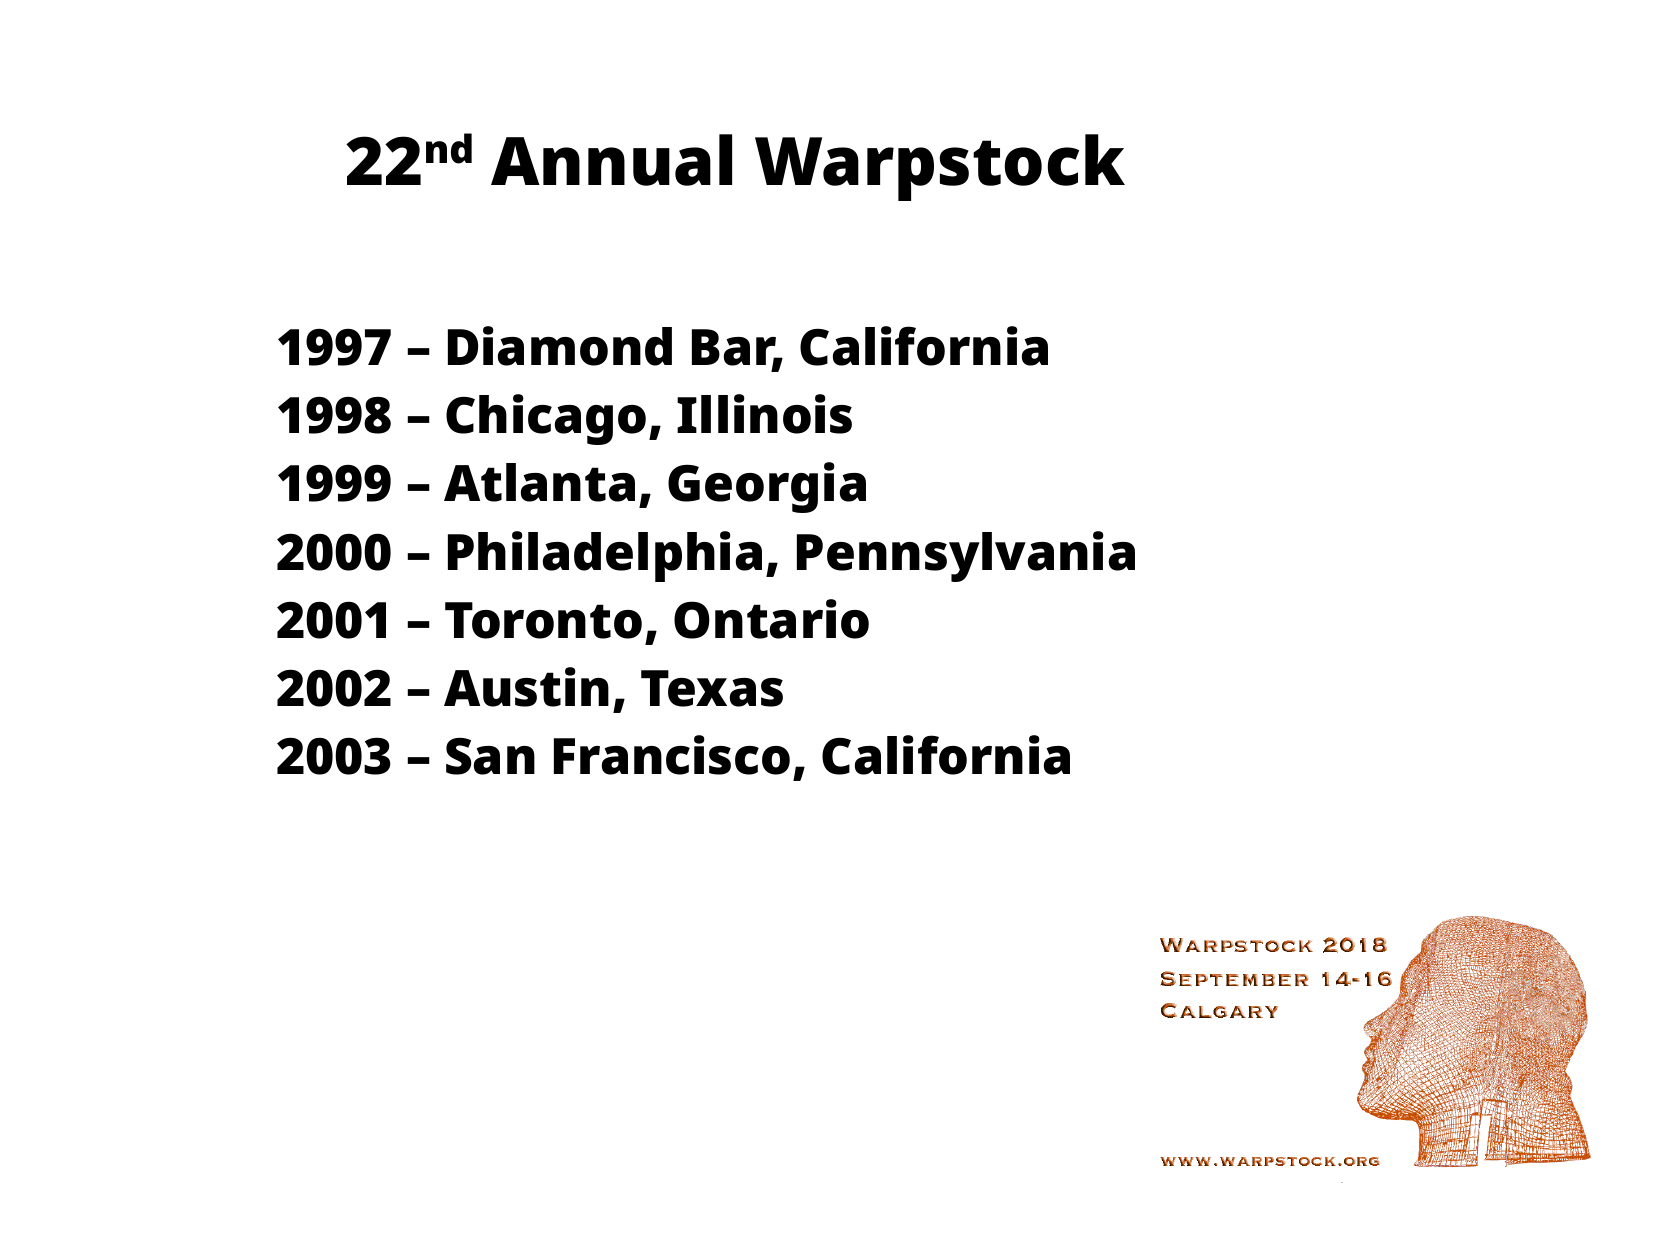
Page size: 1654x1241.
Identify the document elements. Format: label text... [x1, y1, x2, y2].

text_box 1997 – Diamond Bar, California 1998 – Chicago, Illinois 1999 – Atlanta, Georgia 2000 – Philadelphia, Pennsylvania 2001 – Toronto, Ontario 2002 – Austin, Texas 2003 – San Francisco, California [261, 304, 1514, 813]
text_box 22nd Annual Warpstock [330, 106, 1536, 216]
picture [1145, 909, 1603, 1183]
